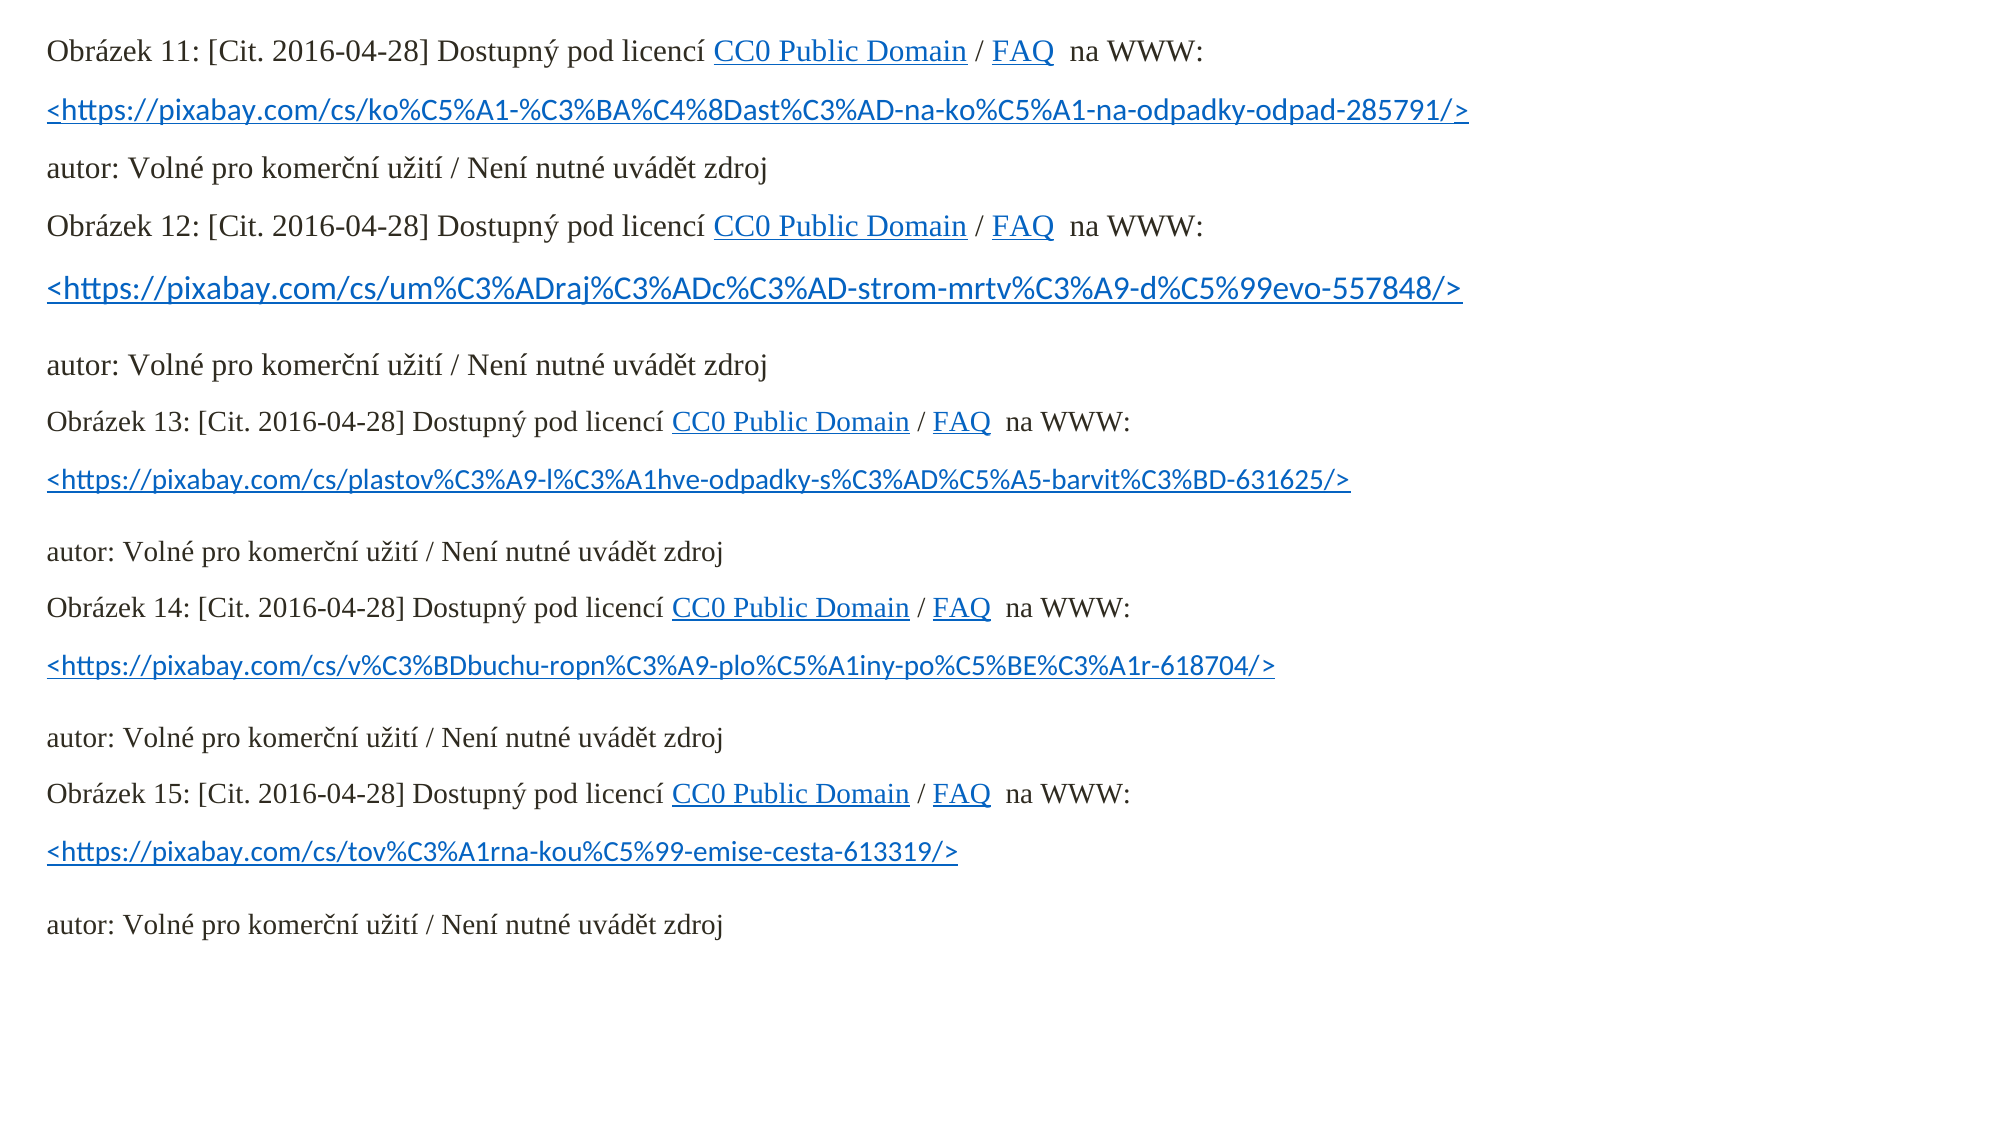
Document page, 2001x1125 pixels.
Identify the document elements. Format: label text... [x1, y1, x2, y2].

list Obrázek 11: [Cit. 2016-04-28] Dostupný pod licencí CC0 Public Domain / FAQ na WWW: ˂https://pixabay.com/cs/ko%C5%A1-%C3%BA%C4%8Dast%C3%AD-na-ko%C5%A1-na-odpadky-odpad-285791/˃ autor: Volné pro komerční užití / Není nutné uvádět zdroj Obrázek 12: [Cit. 2016-04-28] Dostupný pod licencí CC0 Public Domain / FAQ na WWW: ˂https://pixabay.com/cs/um%C3%ADraj%C3%ADc%C3%AD-strom-mrtv%C3%A9-d%C5%99evo-557848/˃ autor: Volné pro komerční užití / Není nutné uvádět zdroj Obrázek 13: [Cit. 2016-04-28] Dostupný pod licencí CC0 Public Domain / FAQ na WWW: ˂https://pixabay.com/cs/plastov%C3%A9-l%C3%A1hve-odpadky-s%C3%AD%C5%A5-barvit%C3%BD-631625/˃ autor: Volné pro komerční užití / Není nutné uvádět zdroj Obrázek 14: [Cit. 2016-04-28] Dostupný pod licencí CC0 Public Domain / FAQ na WWW: ˂https://pixabay.com/cs/v%C3%BDbuchu-ropn%C3%A9-plo%C5%A1iny-po%C5%BE%C3%A1r-618704/˃ autor: Volné pro komerční užití / Není nutné uvádět zdroj Obrázek 15: [Cit. 2016-04-28] Dostupný pod licencí CC0 Public Domain / FAQ na WWW: ˂https://pixabay.com/cs/tov%C3%A1rna-kou%C5%99-emise-cesta-613319/˃ autor: Volné pro komerční užití / Není nutné uvádět zdroj [31, 23, 1988, 977]
